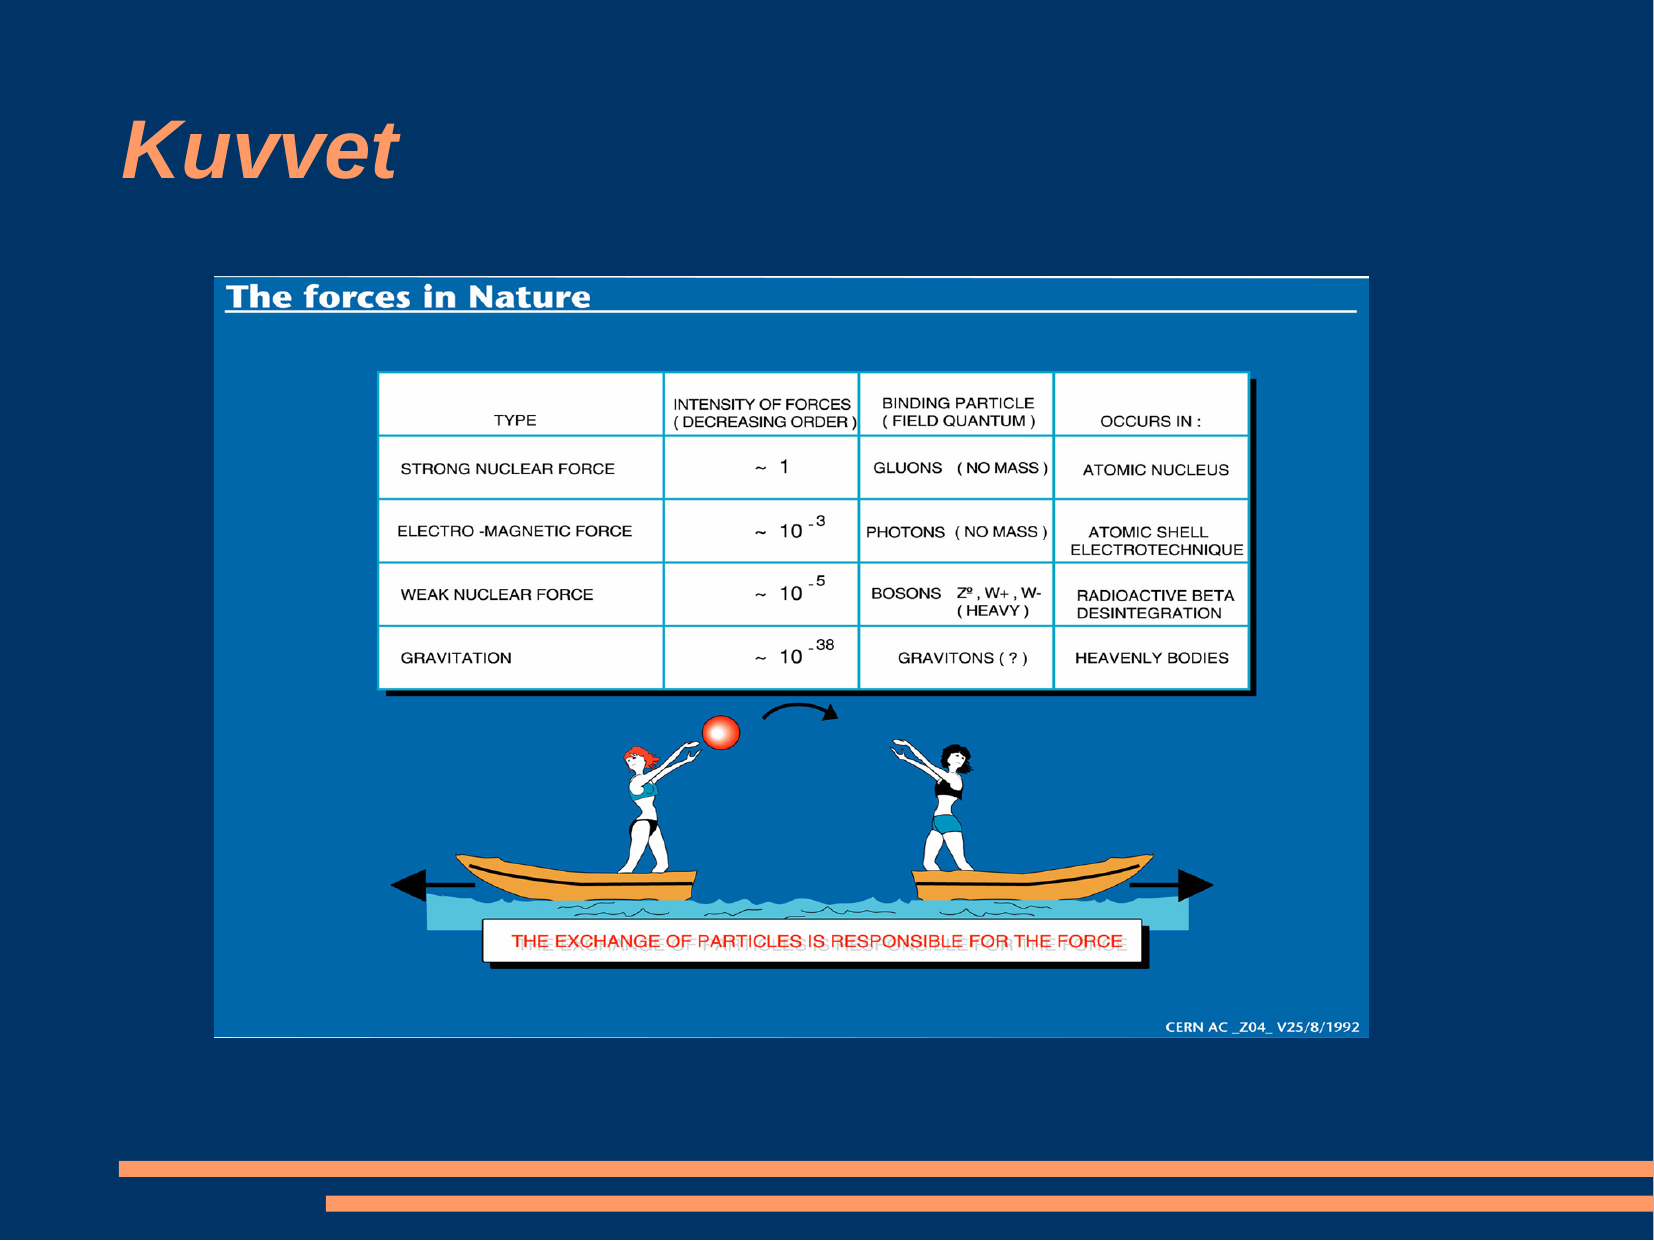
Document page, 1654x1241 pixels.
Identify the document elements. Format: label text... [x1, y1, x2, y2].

picture [214, 276, 1369, 1038]
title Kuvvet [121, 46, 1534, 254]
